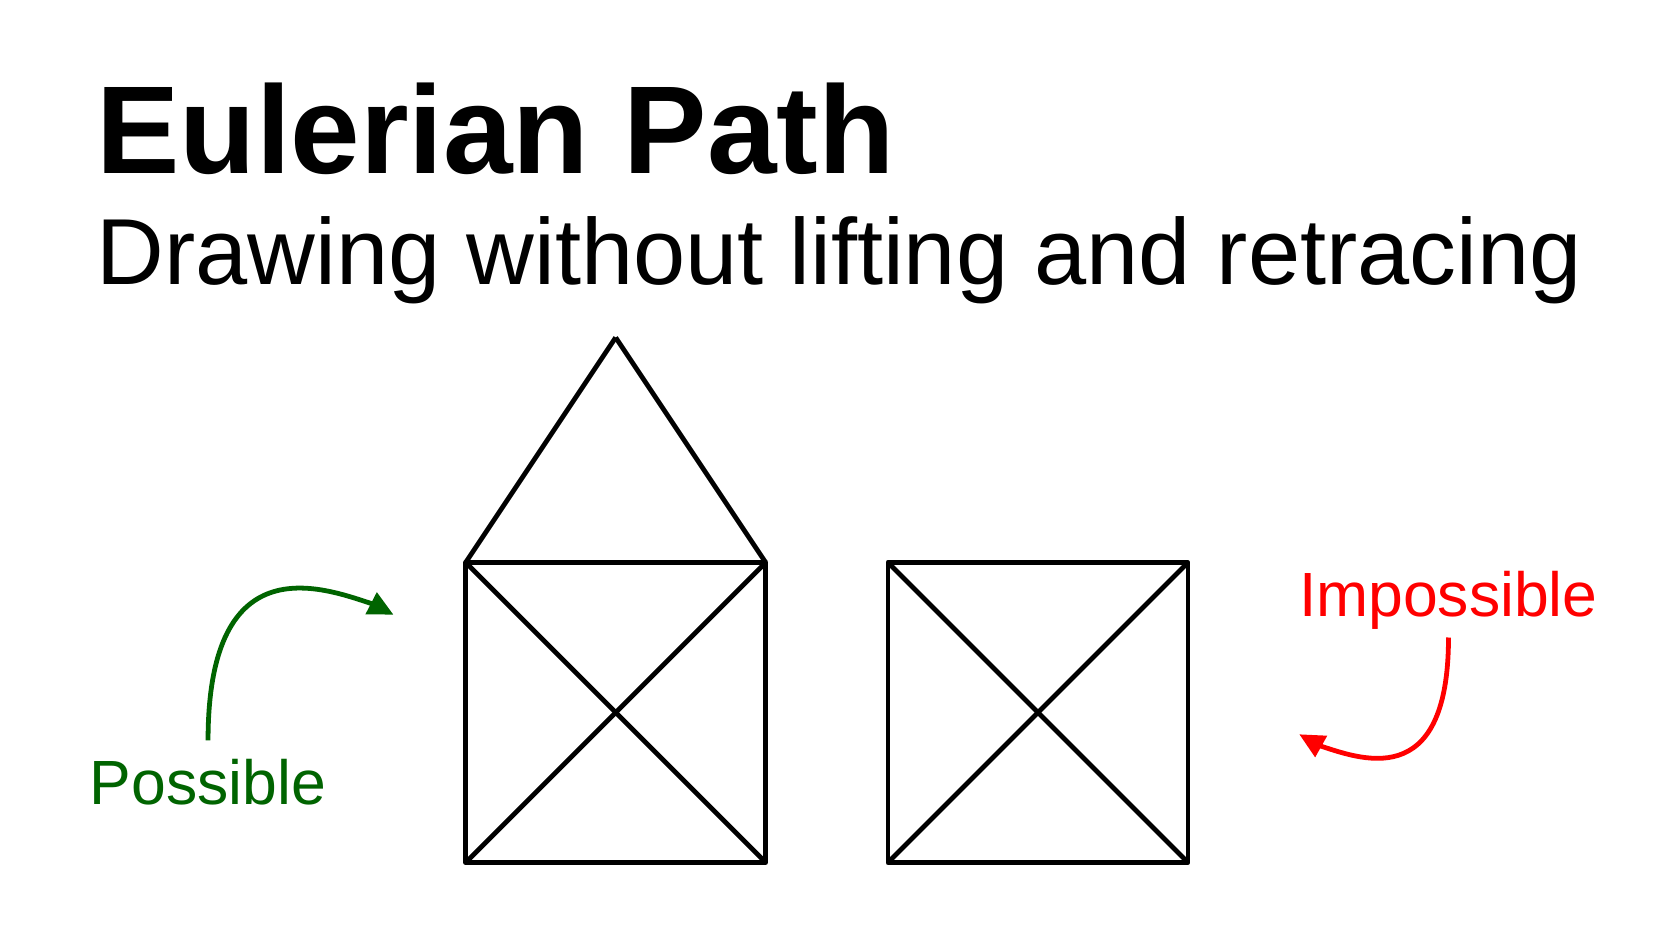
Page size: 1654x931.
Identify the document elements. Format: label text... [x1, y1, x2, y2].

text_box [892, 717, 1184, 863]
text_box [892, 562, 1184, 708]
text_box [470, 717, 761, 863]
text_box [465, 567, 611, 858]
text_box [620, 567, 766, 858]
text_box [470, 562, 761, 708]
text_box Eulerian Path Drawing without lifting and retracing [81, 52, 1597, 312]
text_box [887, 566, 1034, 859]
text_box Possible [75, 740, 341, 826]
text_box [1042, 567, 1188, 858]
text_box Impossible [1284, 552, 1613, 638]
